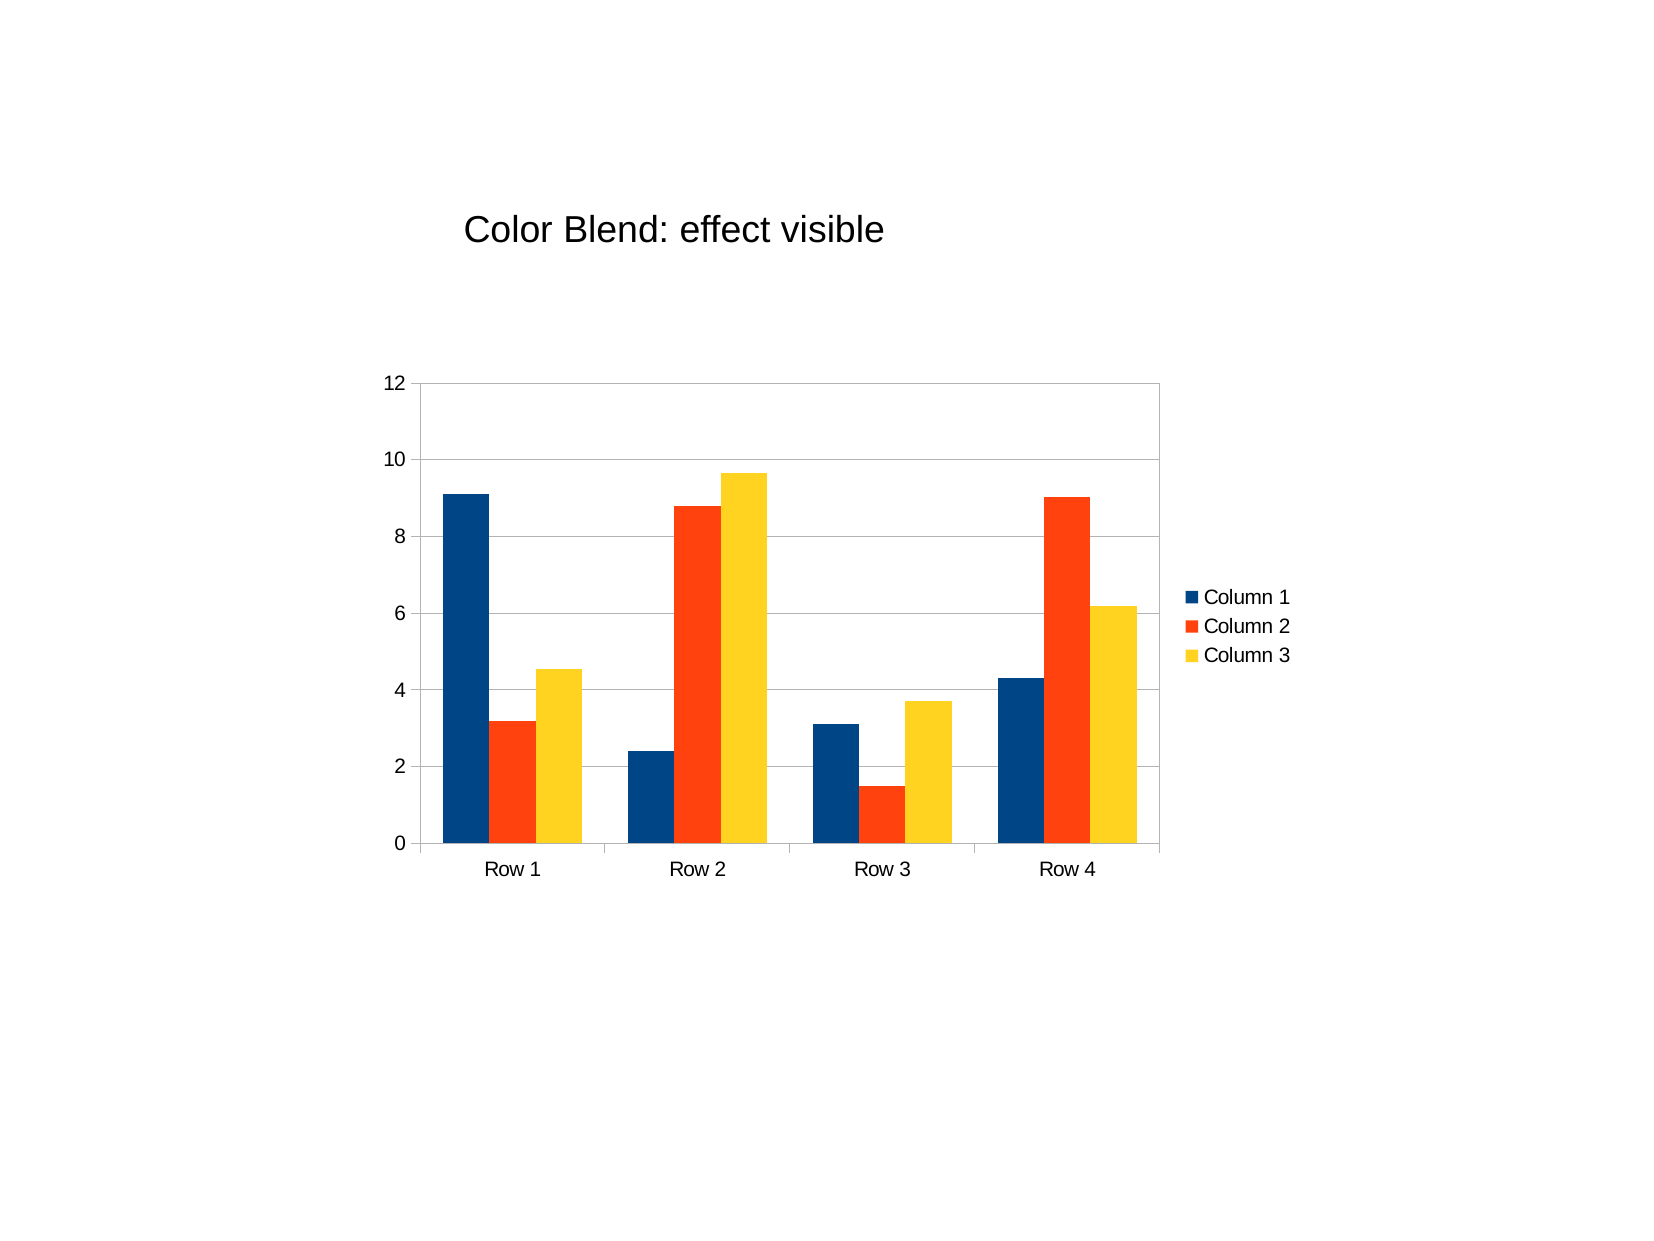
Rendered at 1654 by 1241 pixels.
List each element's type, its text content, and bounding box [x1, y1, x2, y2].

chart [364, 360, 1310, 893]
text_box Color Blend: effect visible [448, 200, 1158, 258]
